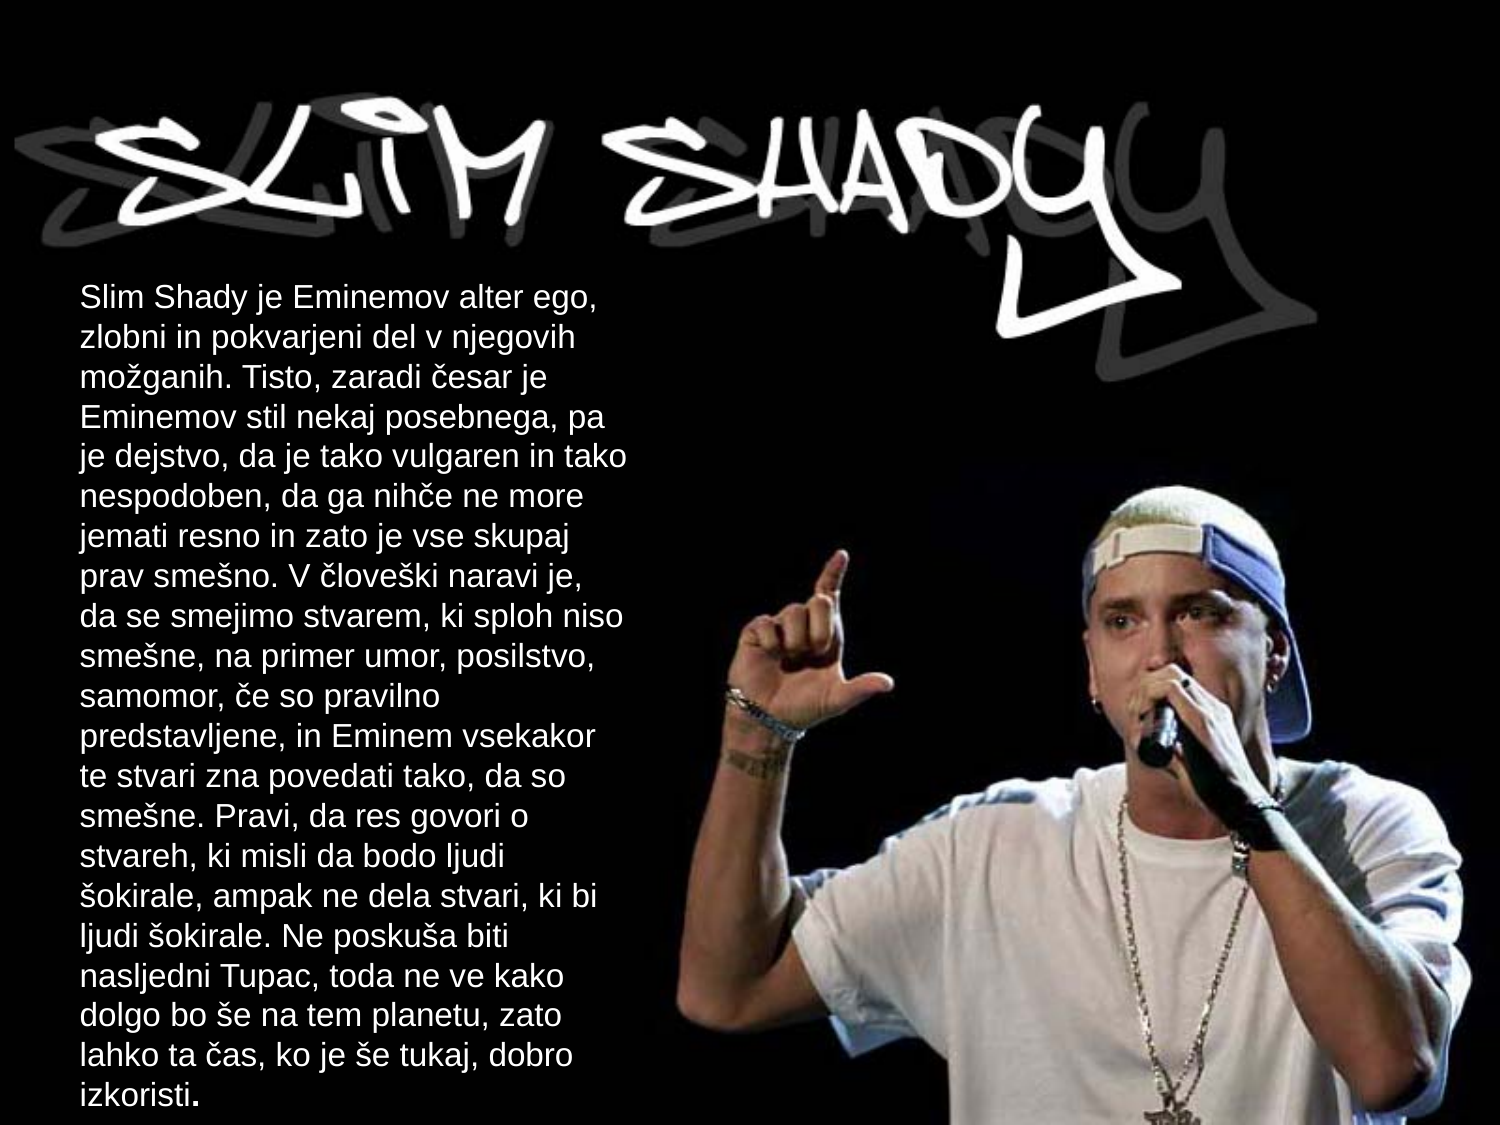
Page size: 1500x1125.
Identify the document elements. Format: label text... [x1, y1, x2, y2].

picture [0, 0, 1500, 1125]
text_box Slim Shady je Eminemov alter ego, zlobni in pokvarjeni del v njegovih možganih. Tisto, zaradi česar je Eminemov stil nekaj posebnega, pa je dejstvo, da je tako vulgaren in tako nespodoben, da ga nihče ne more jemati resno in zato je vse skupaj prav smešno. V človeški naravi je, da se smejimo stvarem, ki sploh niso smešne, na primer umor, posilstvo, samomor, če so pravilno predstavljene, in Eminem vsekakor te stvari zna povedati tako, da so smešne. Pravi, da res govori o stvareh, ki misli da bodo ljudi šokirale, ampak ne dela stvari, ki bi ljudi šokirale. Ne poskuša biti nasljedni Tupac, toda ne ve kako dolgo bo še na tem planetu, zato lahko ta čas, ko je še tukaj, dobro izkoristi. [64, 267, 644, 1121]
